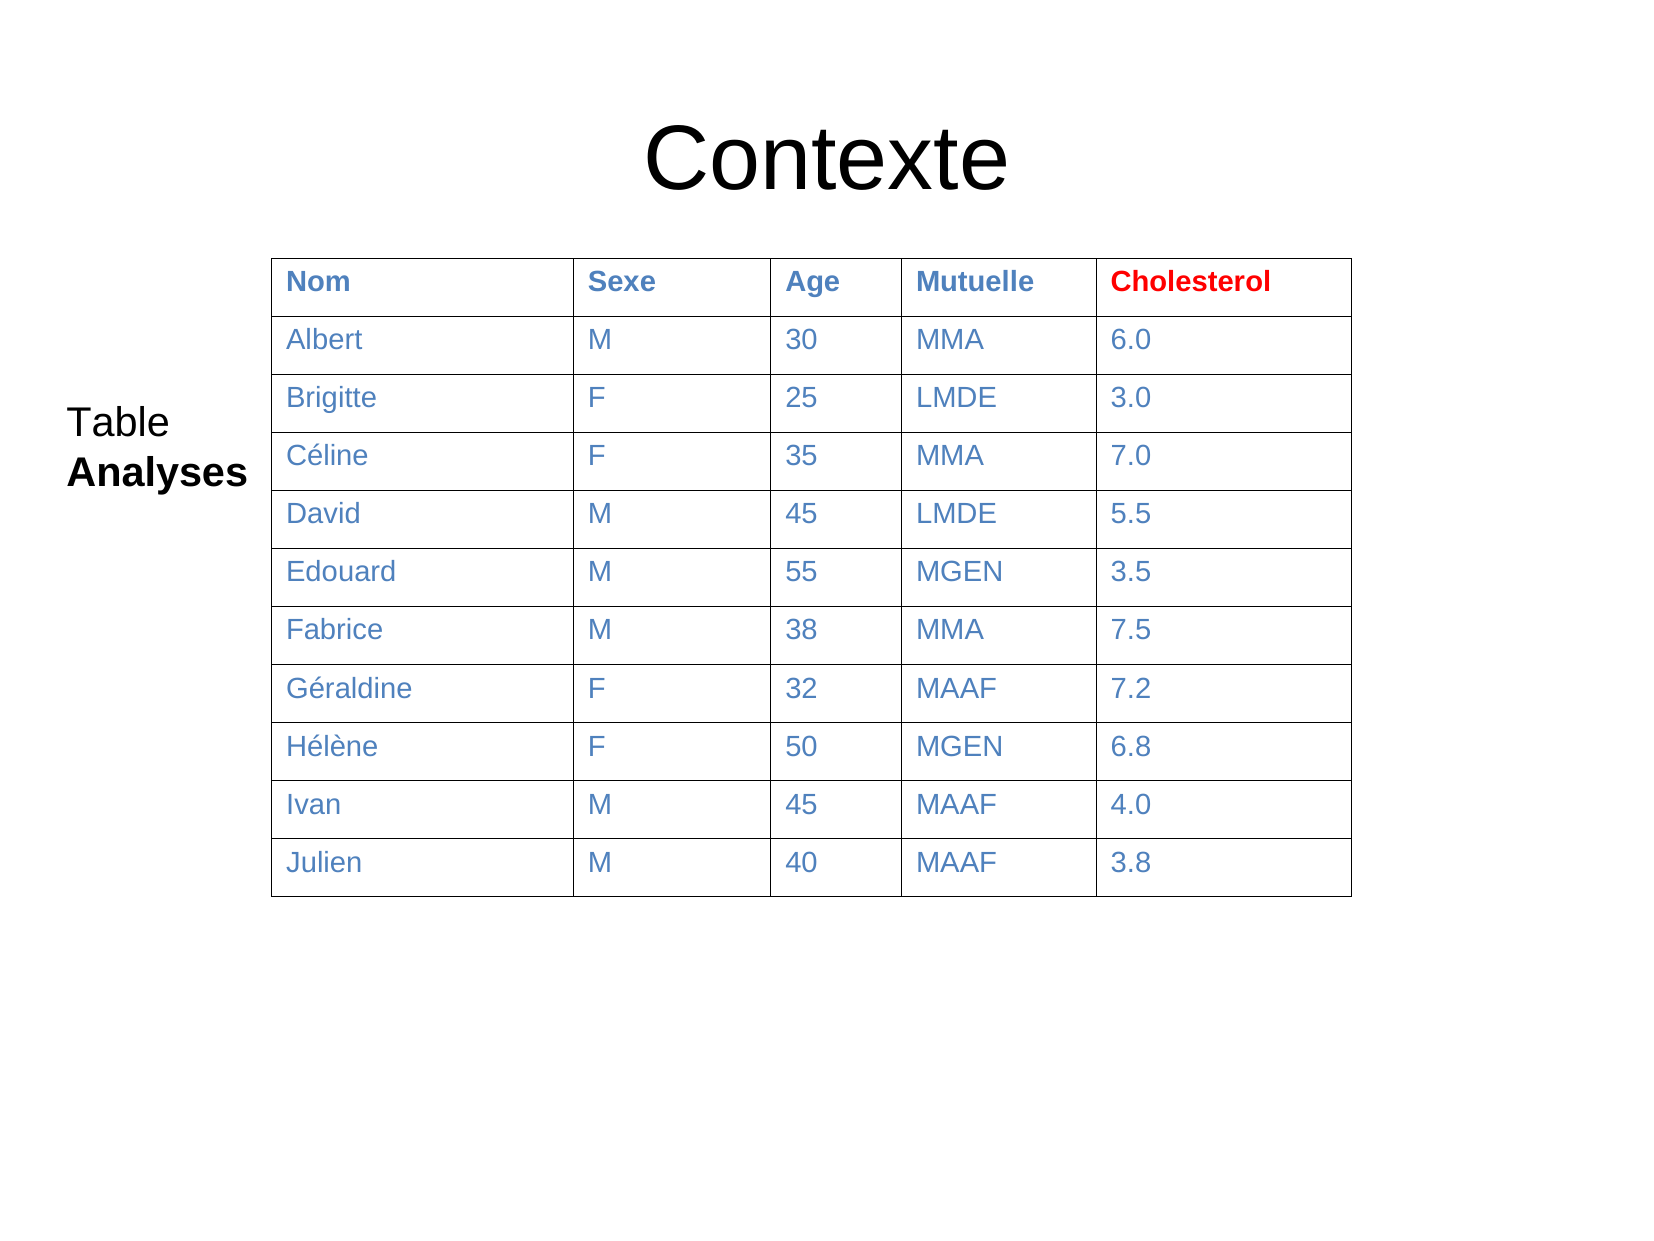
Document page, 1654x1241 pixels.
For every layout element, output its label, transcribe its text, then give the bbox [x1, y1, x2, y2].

table_cell LMDE [902, 375, 1096, 432]
table_cell 7.5 [1097, 607, 1351, 664]
table_cell M [574, 781, 770, 838]
text_box Contexte [82, 49, 1571, 257]
table_header Age [771, 259, 901, 316]
table_cell M [574, 491, 770, 548]
table_cell 4.0 [1097, 781, 1351, 838]
table_cell LMDE [902, 491, 1096, 548]
table_cell 40 [771, 839, 901, 896]
table_cell 7.2 [1097, 665, 1351, 722]
table_cell Hélène [272, 723, 573, 780]
table_cell MAAF [902, 839, 1096, 896]
table_cell MMA [902, 317, 1096, 374]
table_cell MGEN [902, 723, 1096, 780]
table_cell 6.8 [1097, 723, 1351, 780]
table_cell Albert [272, 317, 573, 374]
table_header Sexe [574, 259, 770, 316]
table_cell 3.8 [1097, 839, 1351, 896]
table_cell 35 [771, 433, 901, 490]
table_header Nom [272, 259, 573, 316]
table_cell 38 [771, 607, 901, 664]
table_cell F [574, 433, 770, 490]
table_cell 50 [771, 723, 901, 780]
table_cell Céline [272, 433, 573, 490]
table_cell Edouard [272, 549, 573, 606]
table_cell 3.5 [1097, 549, 1351, 606]
table_cell MGEN [902, 549, 1096, 606]
table_cell 25 [771, 375, 901, 432]
table_cell 7.0 [1097, 433, 1351, 490]
table_cell David [272, 491, 573, 548]
table_cell Ivan [272, 781, 573, 838]
table_cell Fabrice [272, 607, 573, 664]
table_cell 45 [771, 491, 901, 548]
table_cell Brigitte [272, 375, 573, 432]
table_cell 3.0 [1097, 375, 1351, 432]
table_cell Géraldine [272, 665, 573, 722]
table_cell 32 [771, 665, 901, 722]
text_box Table Analyses [51, 387, 264, 503]
table_cell Julien [272, 839, 573, 896]
table_cell MAAF [902, 781, 1096, 838]
table_header Mutuelle [902, 259, 1096, 316]
table_cell MMA [902, 607, 1096, 664]
table_header Cholesterol [1097, 259, 1351, 316]
table_cell F [574, 723, 770, 780]
table_cell 6.0 [1097, 317, 1351, 374]
table_cell 30 [771, 317, 901, 374]
table_cell MMA [902, 433, 1096, 490]
table_cell F [574, 665, 770, 722]
table_cell M [574, 317, 770, 374]
table_cell 55 [771, 549, 901, 606]
table_cell F [574, 375, 770, 432]
table_cell M [574, 607, 770, 664]
table_cell M [574, 549, 770, 606]
table_cell 5.5 [1097, 491, 1351, 548]
table_cell 45 [771, 781, 901, 838]
table_cell MAAF [902, 665, 1096, 722]
table_cell M [574, 839, 770, 896]
